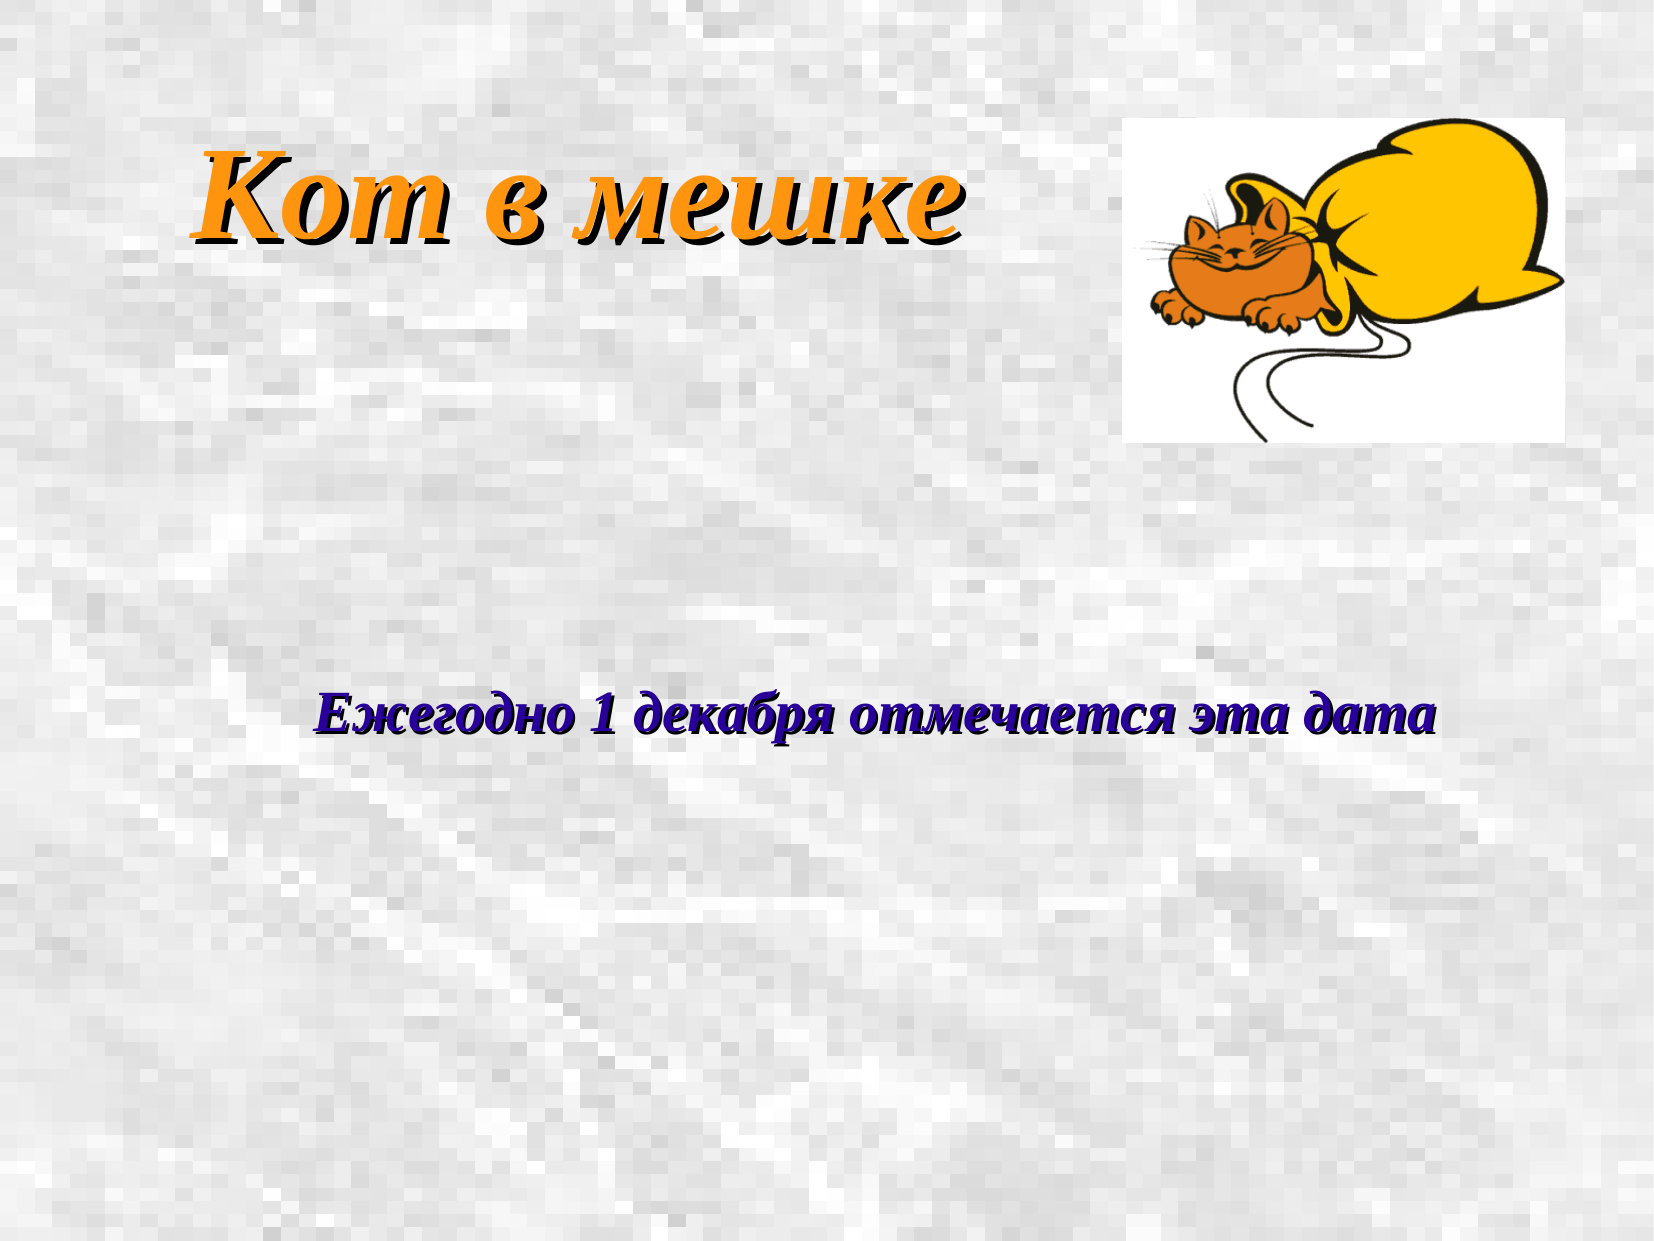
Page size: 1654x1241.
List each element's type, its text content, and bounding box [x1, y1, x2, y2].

picture [1122, 118, 1565, 443]
title Кот в мешке [121, 105, 1034, 266]
list Ежегодно 1 декабря отмечается эта дата [165, 631, 1522, 873]
